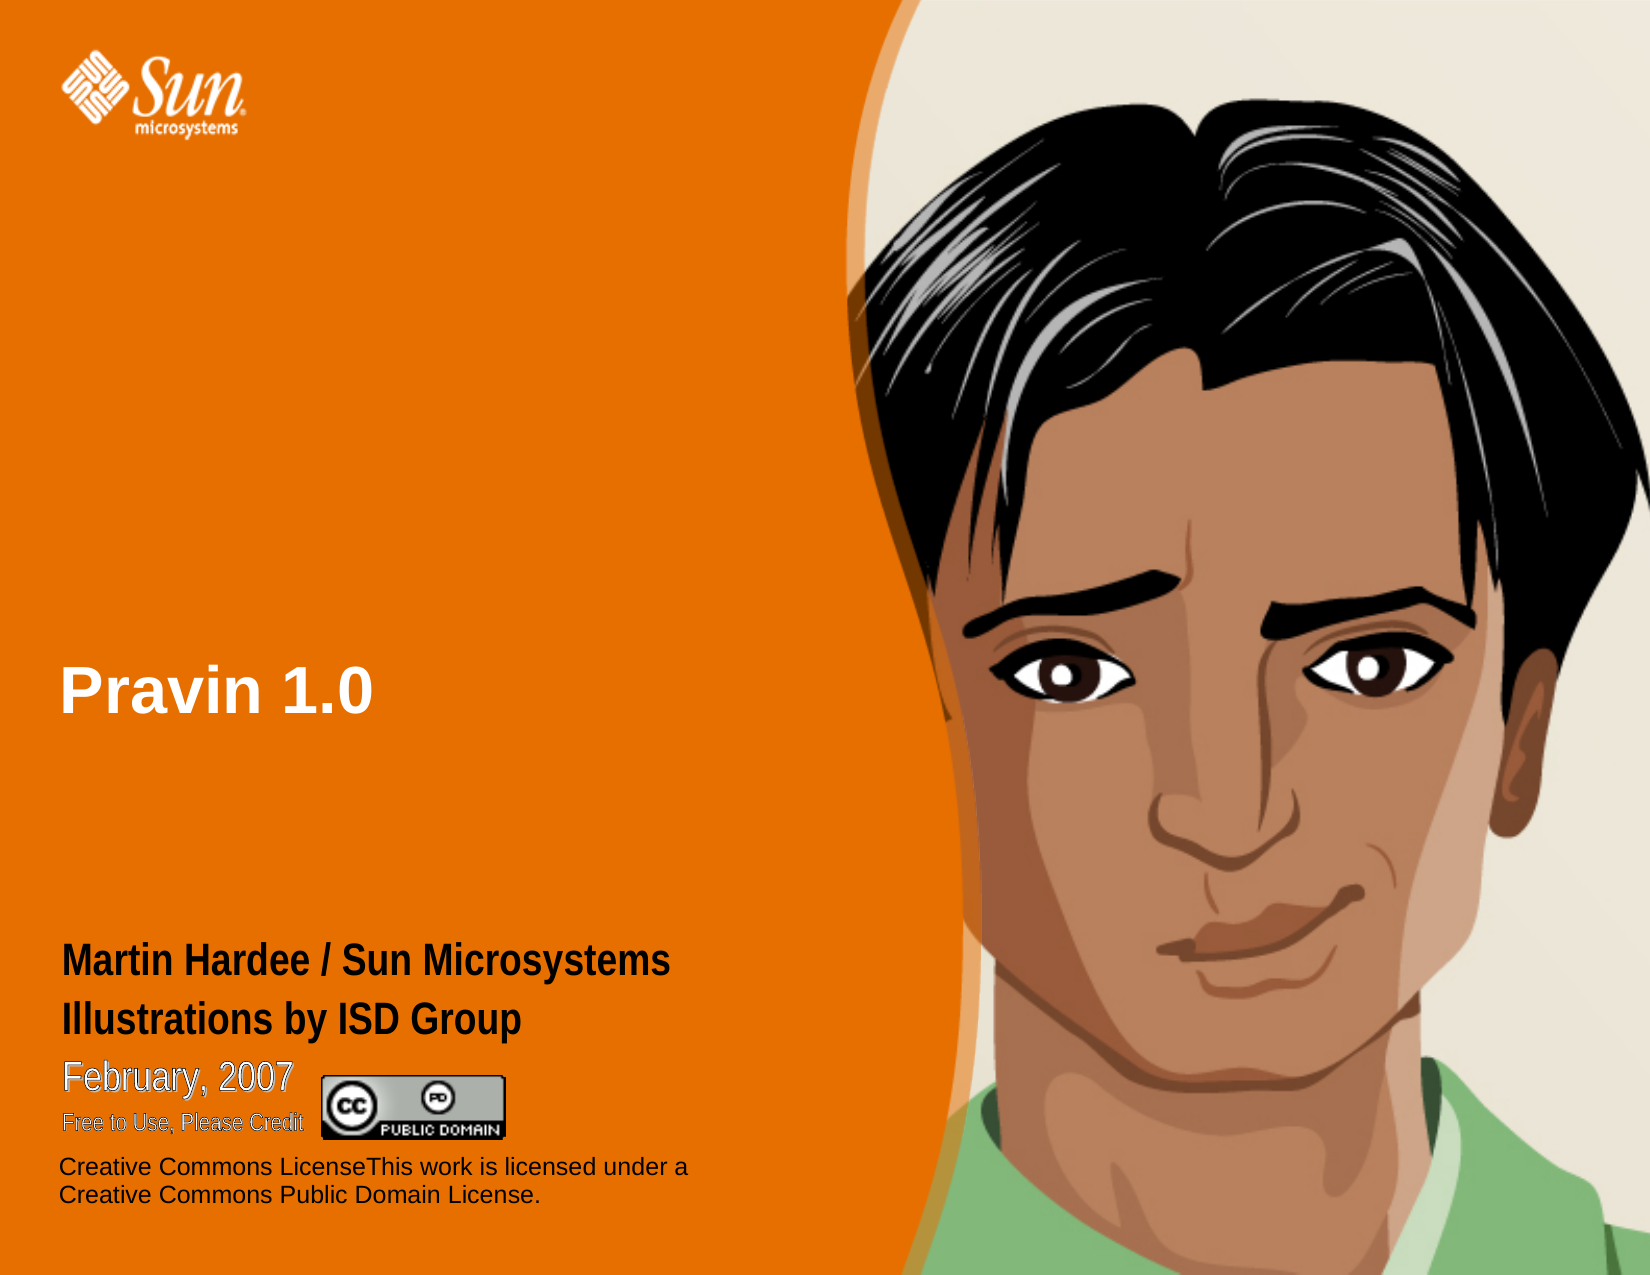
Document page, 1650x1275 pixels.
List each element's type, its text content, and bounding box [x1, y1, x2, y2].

text_box Creative Commons LicenseThis work is licensed under a Creative Commons Public Domain License. [44, 1102, 723, 1217]
text_box Martin Hardee / Sun Microsystems Illustrations by ISD Group February, 2007 Free to Use, Please Credit [61, 935, 679, 1102]
picture [0, 0, 1650, 1275]
text_box Pravin 1.0 [59, 652, 825, 784]
